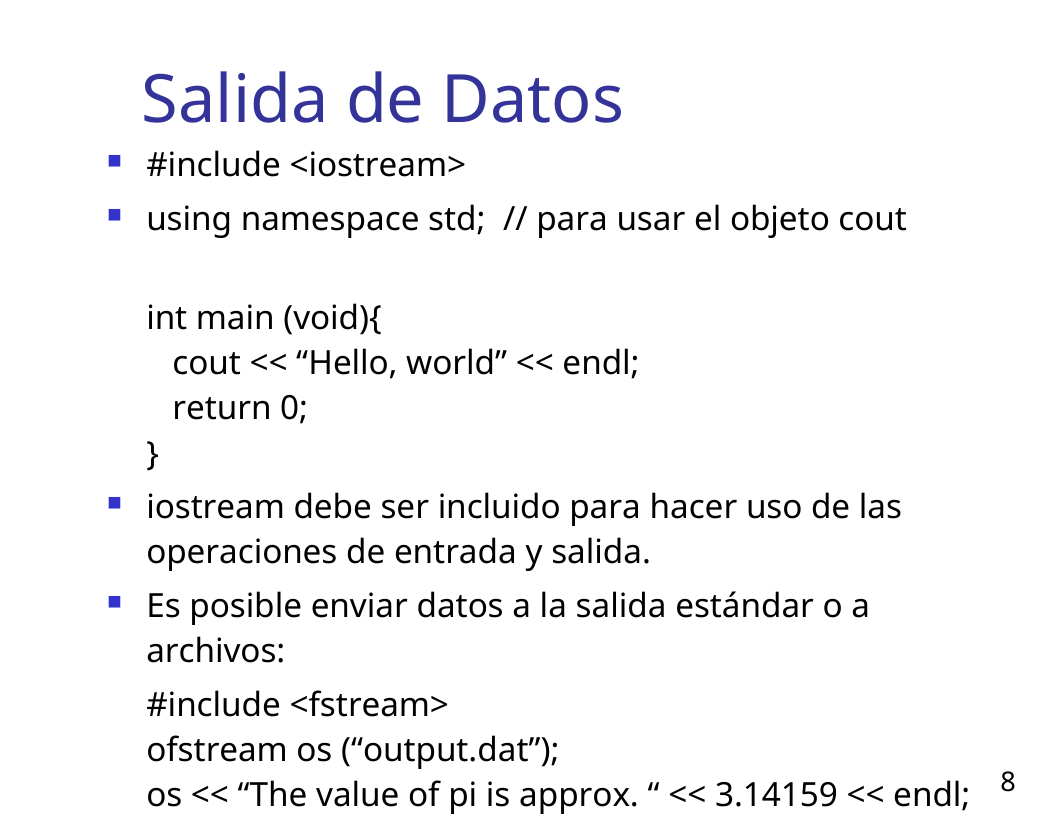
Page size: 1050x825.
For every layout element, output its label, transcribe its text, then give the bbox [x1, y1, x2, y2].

list #include <iostream> using namespace std; // para usar el objeto cout int main (void){ cout << “Hello, world” << endl; return 0; } iostream debe ser incluido para hacer uso de las operaciones de entrada y salida. Es posible enviar datos a la salida estándar o a archivos: #include <fstream> ofstream os (“output.dat”); os << “The value of pi is approx. “ << 3.14159 << endl; .... [96, 136, 1024, 703]
title Salida de Datos [131, 27, 1026, 148]
